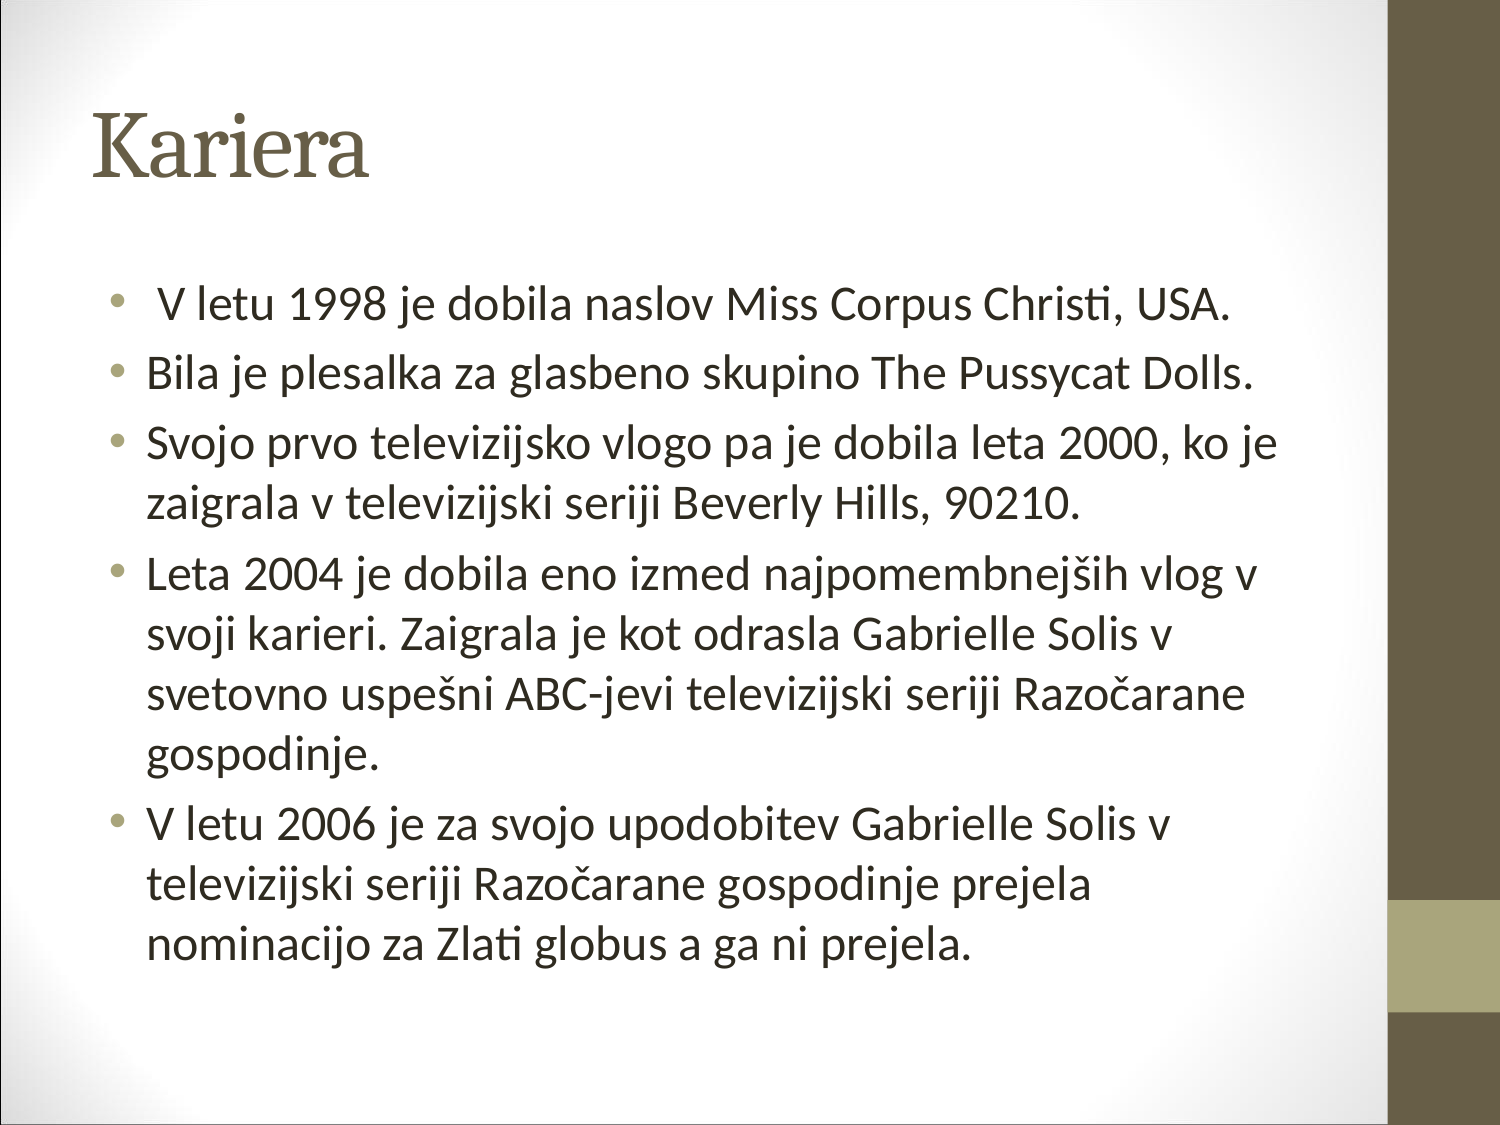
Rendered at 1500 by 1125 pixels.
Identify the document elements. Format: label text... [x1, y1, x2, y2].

title Kariera [75, 45, 1325, 233]
list V letu 1998 je dobila naslov Miss Corpus Christi, USA. Bila je plesalka za glasbeno skupino The Pussycat Dolls. Svojo prvo televizijsko vlogo pa je dobila leta 2000, ko je zaigrala v televizijski seriji Beverly Hills, 90210. Leta 2004 je dobila eno izmed najpomembnejših vlog v svoji karieri. Zaigrala je kot odrasla Gabrielle Solis v svetovno uspešni ABC-jevi televizijski seriji Razočarane gospodinje. V letu 2006 je za svojo upodobitev Gabrielle Solis v televizijski seriji Razočarane gospodinje prejela nominacijo za Zlati globus a ga ni prejela. [75, 262, 1325, 1050]
picture [0, 0, 1387, 1125]
